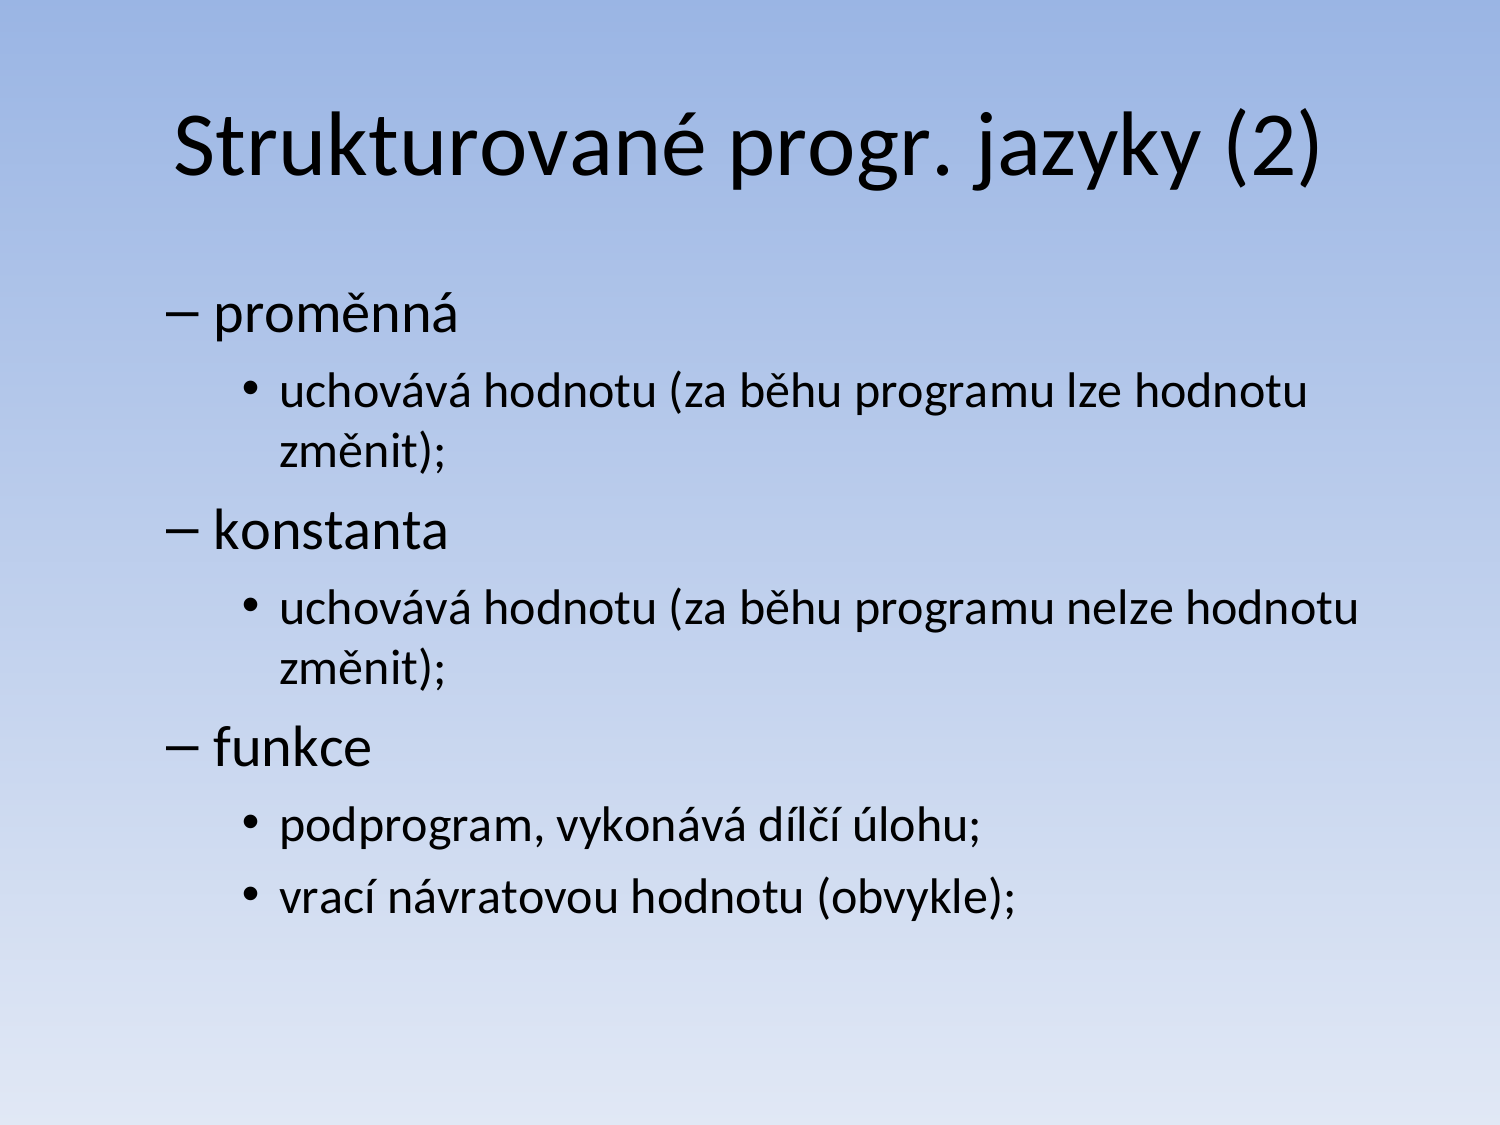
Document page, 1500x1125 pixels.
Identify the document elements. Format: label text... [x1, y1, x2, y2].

list proměnná uchovává hodnotu (za běhu programu lze hodnotu změnit); konstanta uchovává hodnotu (za běhu programu nelze hodnotu změnit); funkce podprogram, vykonává dílčí úlohu; vrací návratovou hodnotu (obvykle); [76, 267, 1427, 1010]
title Strukturované progr. jazyky (2) [75, 45, 1426, 233]
